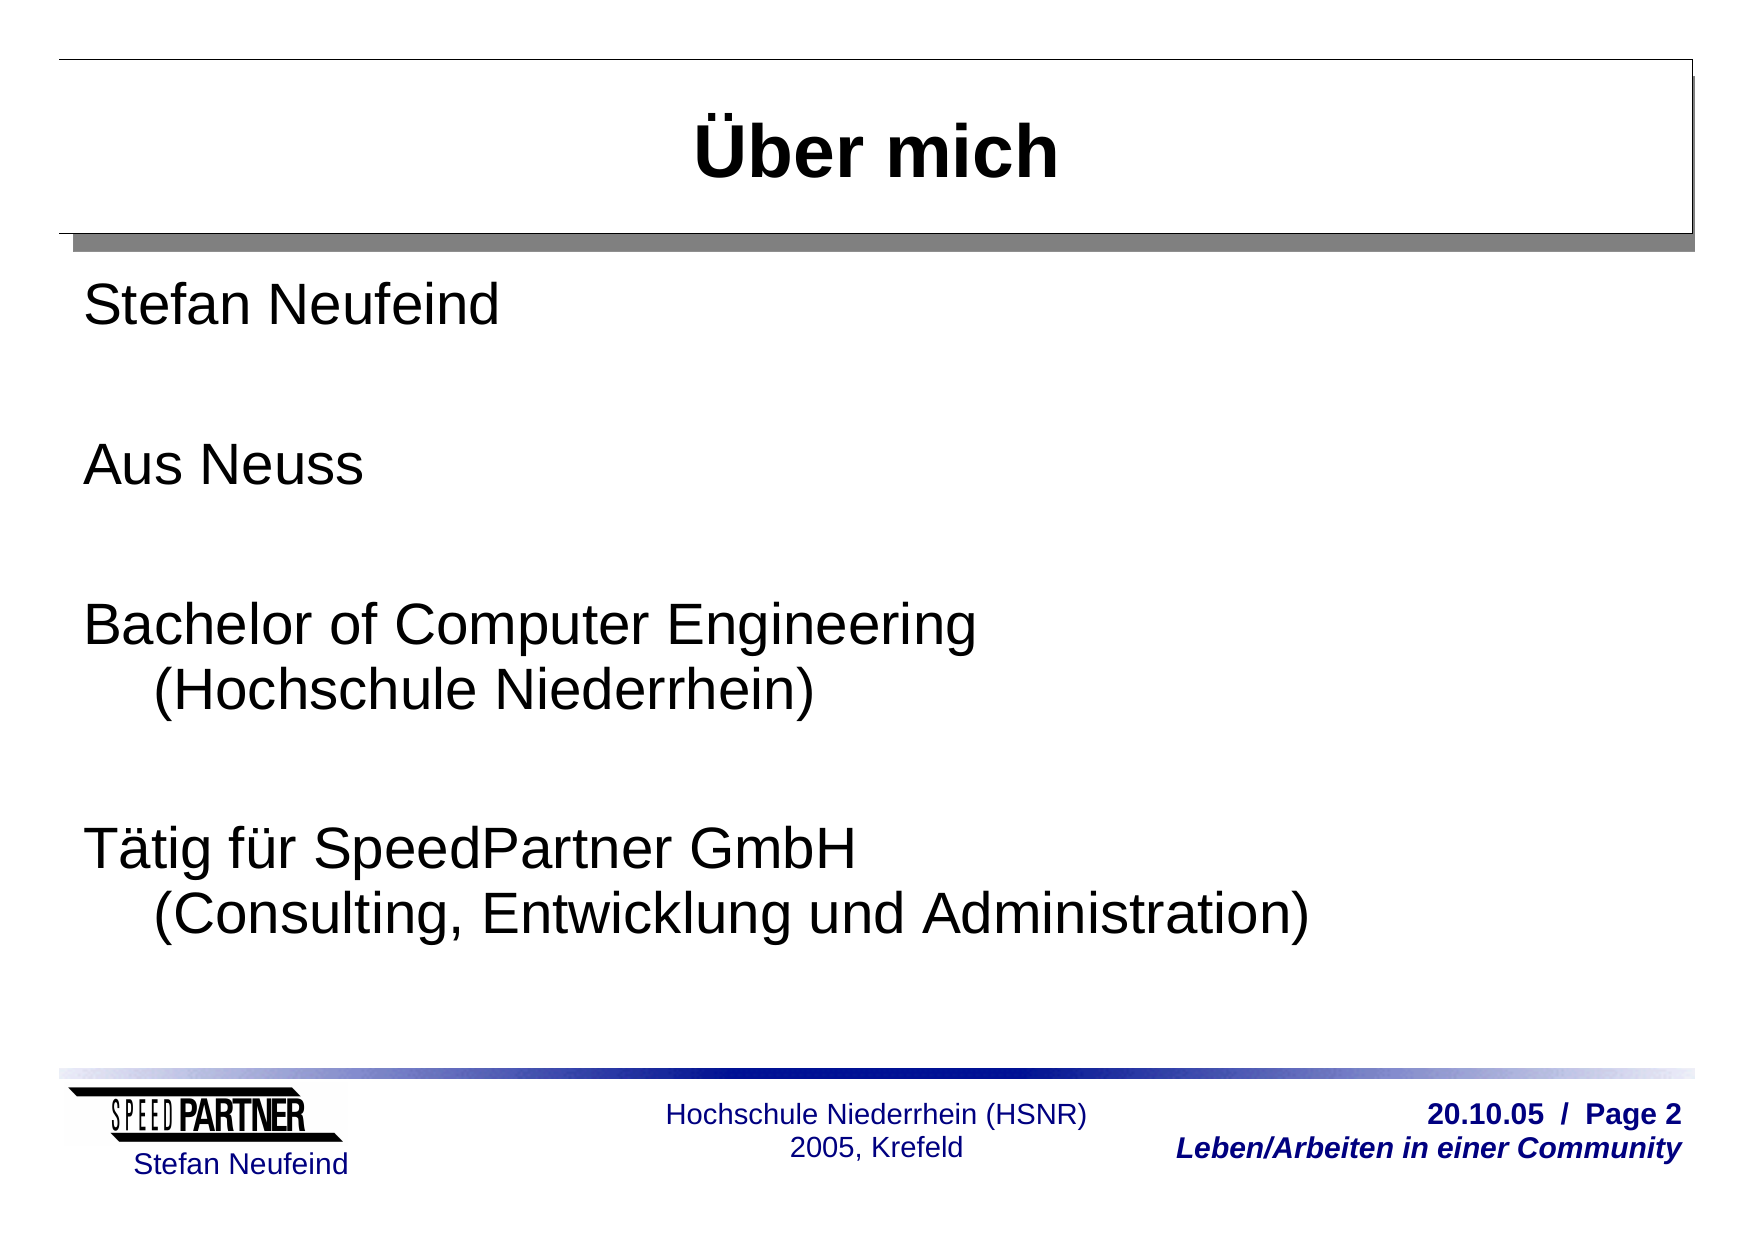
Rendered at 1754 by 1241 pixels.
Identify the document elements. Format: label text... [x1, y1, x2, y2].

title Über mich [59, 59, 1695, 244]
picture [59, 1068, 1695, 1079]
picture [64, 1082, 348, 1146]
list Stefan Neufeind Aus Neuss Bachelor of Computer Engineering (Hochschule Niederrhein) Tätig für SpeedPartner GmbH (Consulting, Entwicklung und Administration) [71, 272, 1695, 1055]
